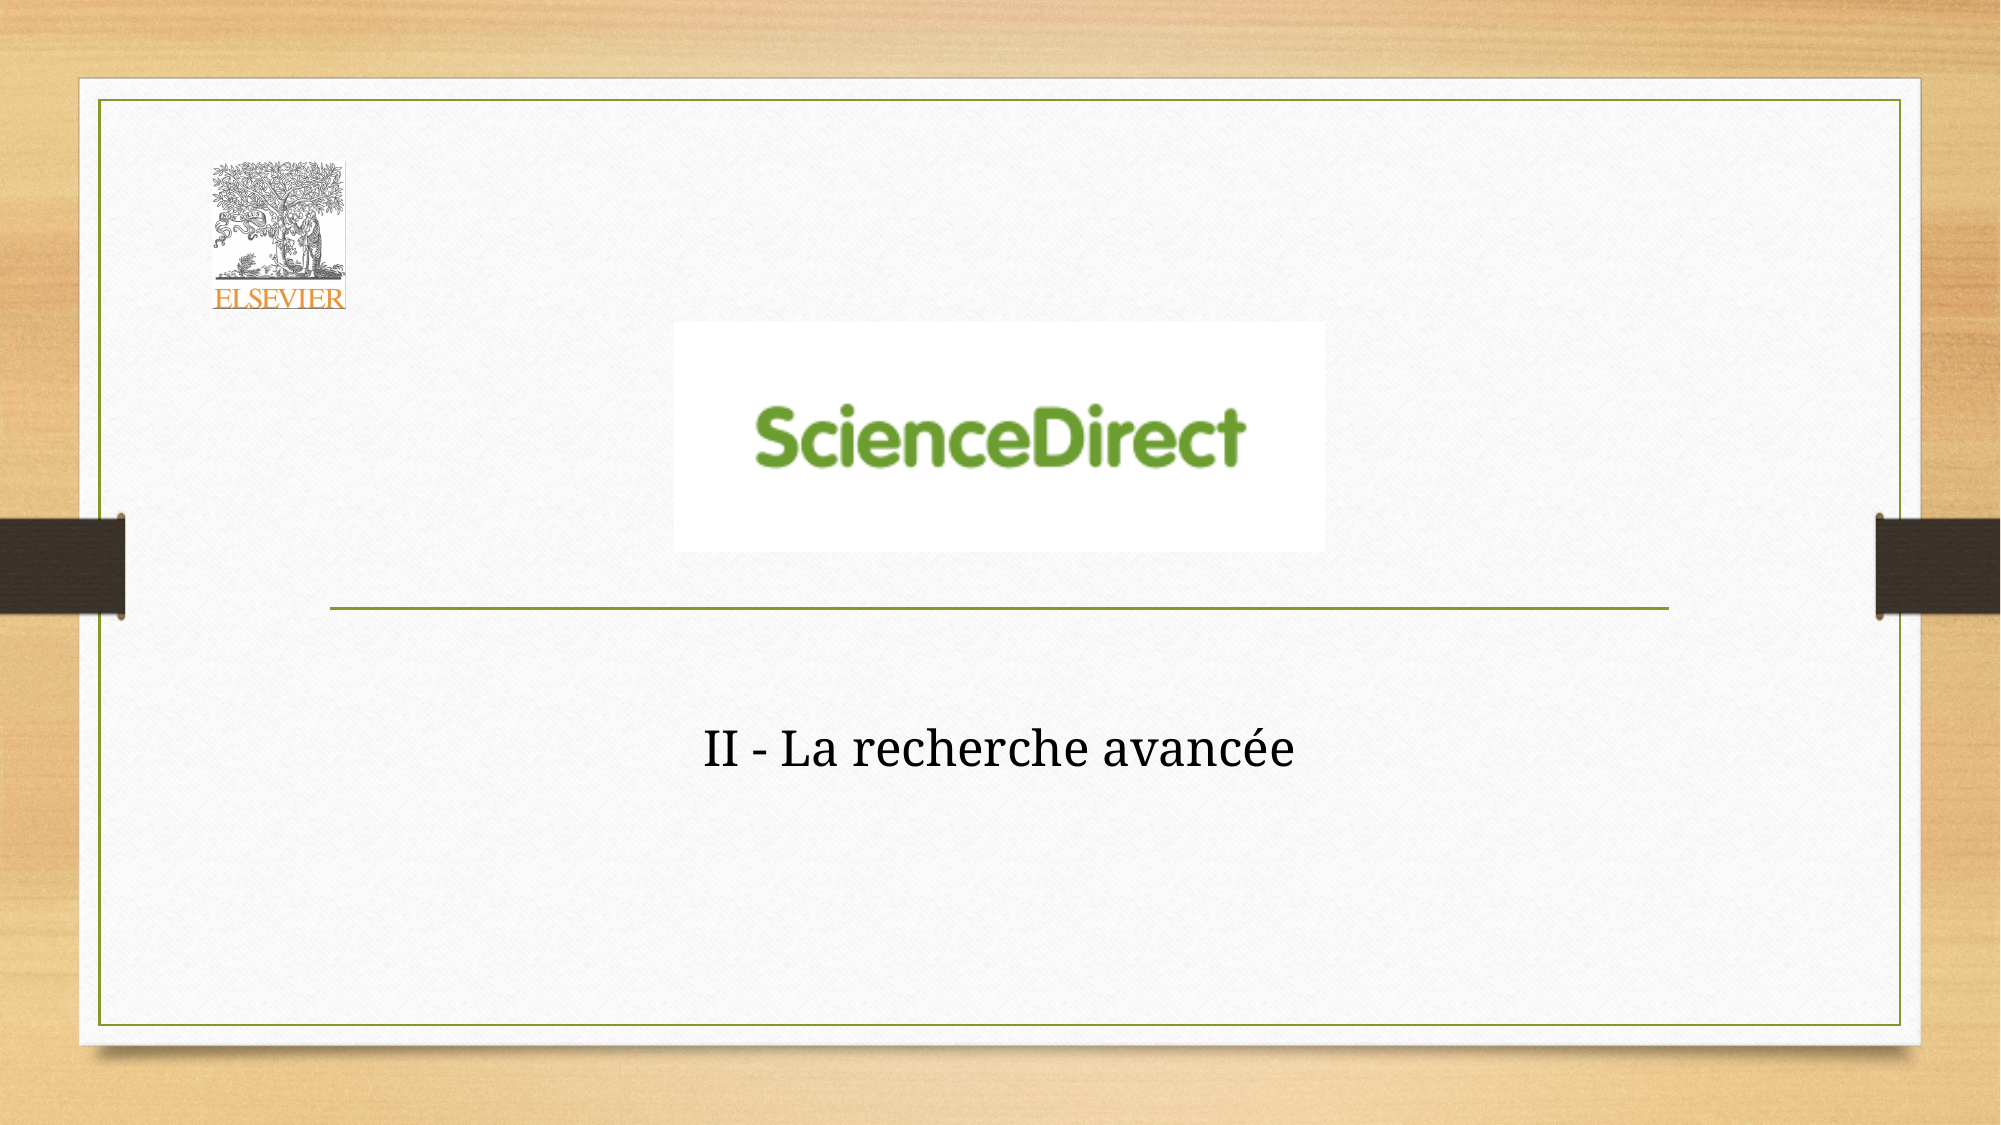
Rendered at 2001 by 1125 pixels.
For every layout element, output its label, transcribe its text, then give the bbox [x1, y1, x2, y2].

picture [212, 161, 346, 309]
picture [674, 322, 1325, 552]
list II - La recherche avancée [330, 630, 1669, 788]
